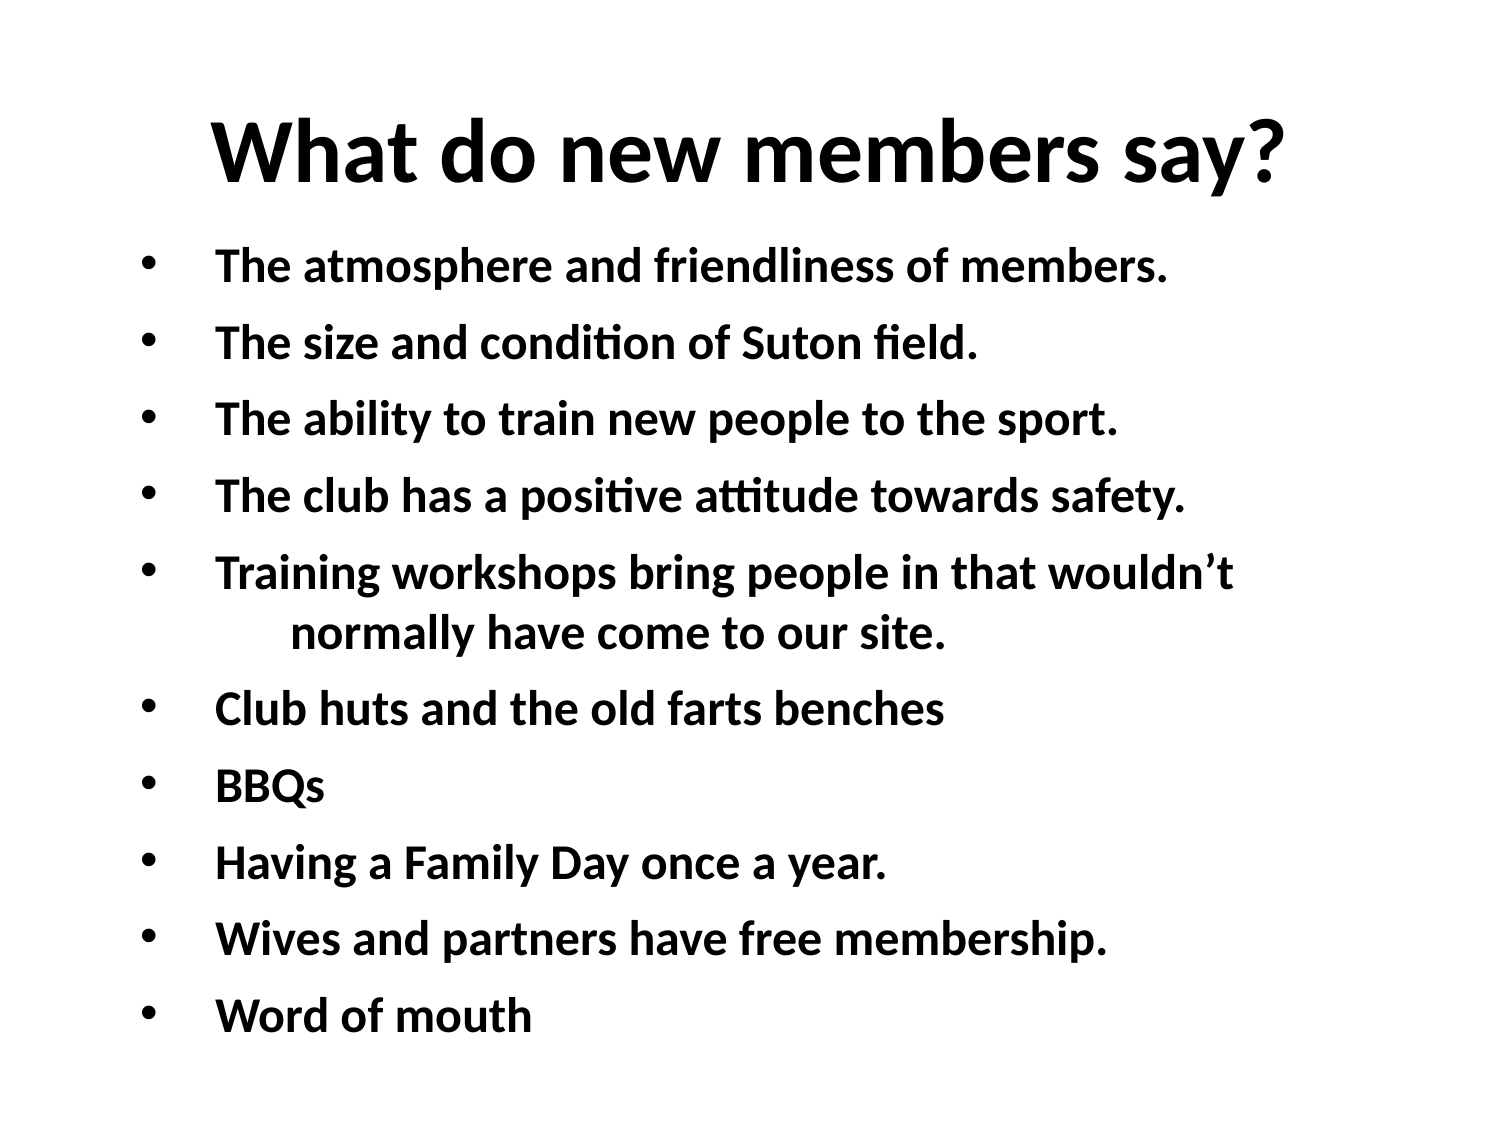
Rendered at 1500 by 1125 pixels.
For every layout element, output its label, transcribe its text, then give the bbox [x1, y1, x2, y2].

subtitle The atmosphere and friendliness of members. The size and condition of Suton field. The ability to train new people to the sport. The club has a positive attitude towards safety. Training workshops bring people in that wouldn’t normally have come to our site. Club huts and the old farts benches BBQs Having a Family Day once a year. Wives and partners have free membership. Word of mouth [125, 224, 1376, 988]
title What do new members say? [112, 24, 1388, 267]
